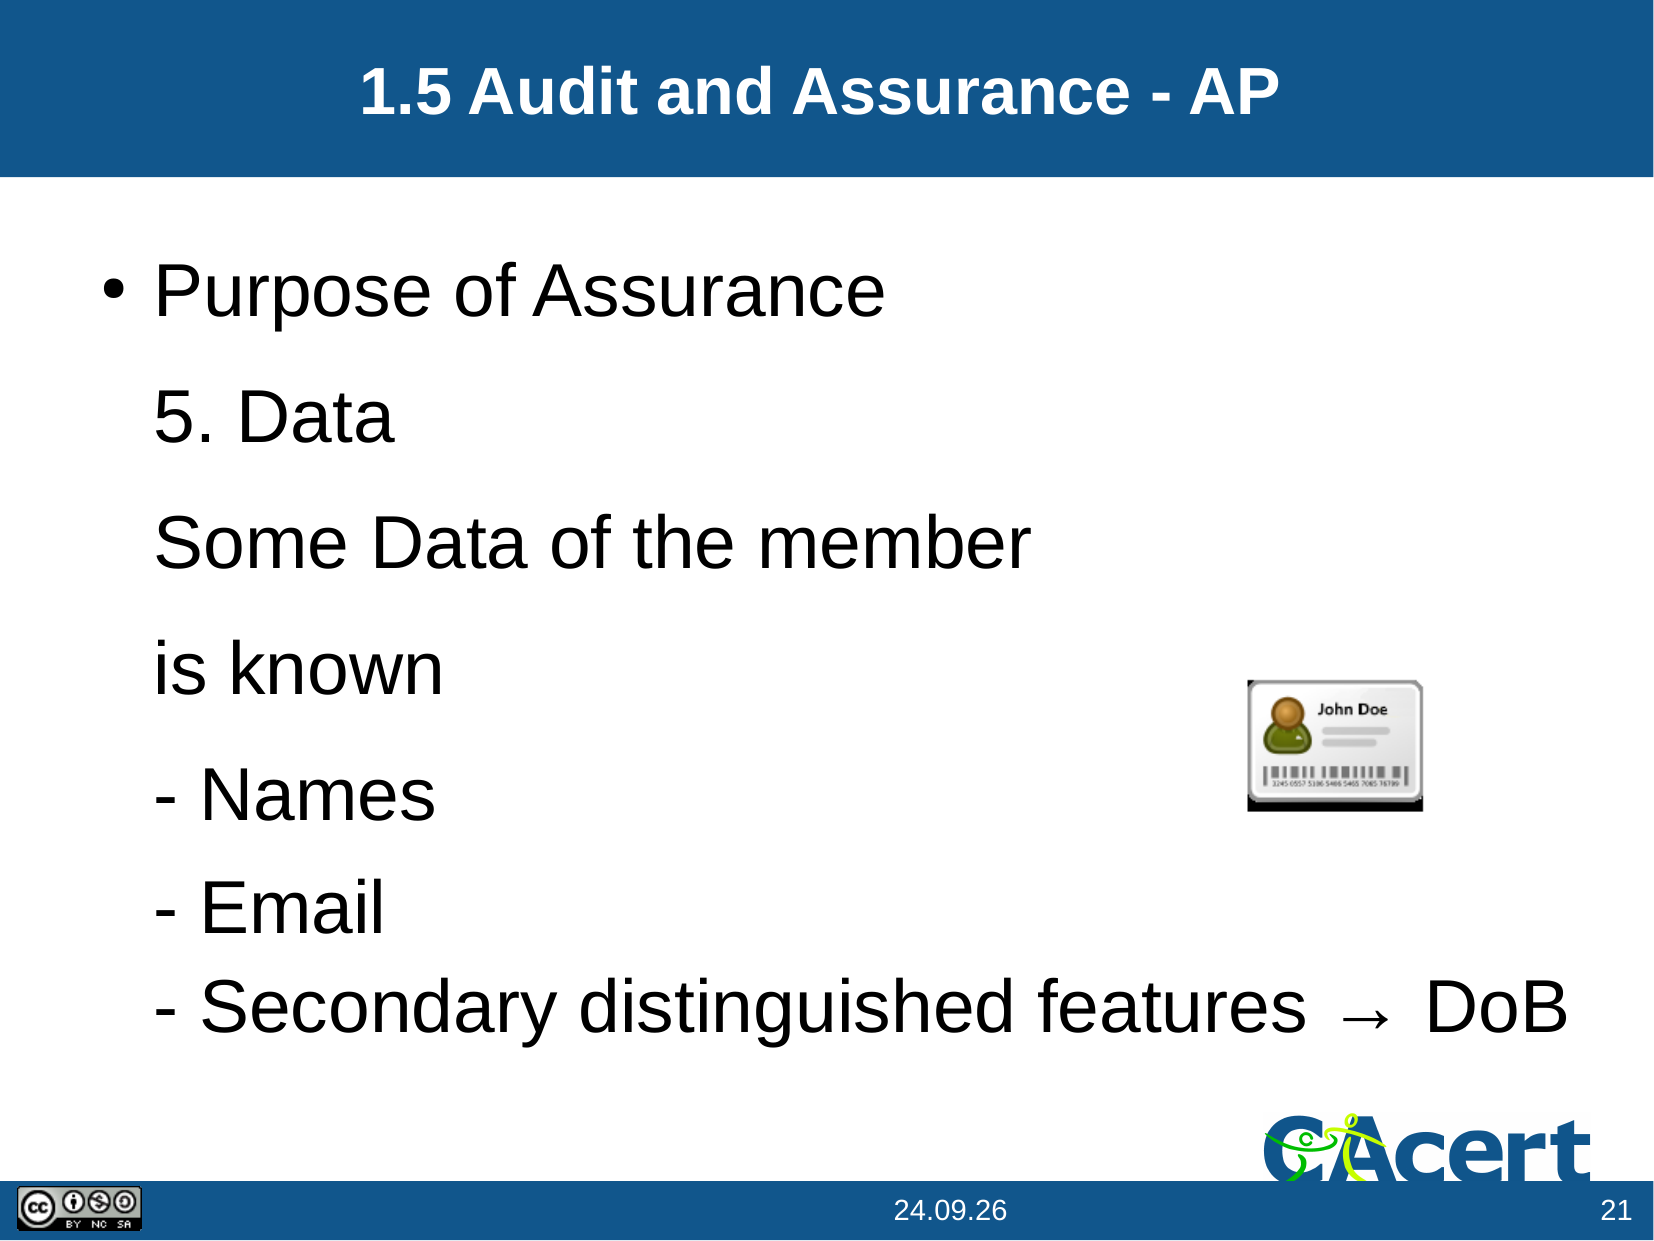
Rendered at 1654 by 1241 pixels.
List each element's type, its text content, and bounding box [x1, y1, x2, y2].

list Purpose of Assurance 5. Data Some Data of the member is known - Names - Email - Secondary distinguished features → DoB [82, 206, 1625, 1065]
picture [1240, 649, 1428, 838]
picture [17, 1186, 142, 1231]
title 1.5 Audit and Assurance - AP [76, 17, 1565, 166]
picture [1263, 1112, 1591, 1181]
